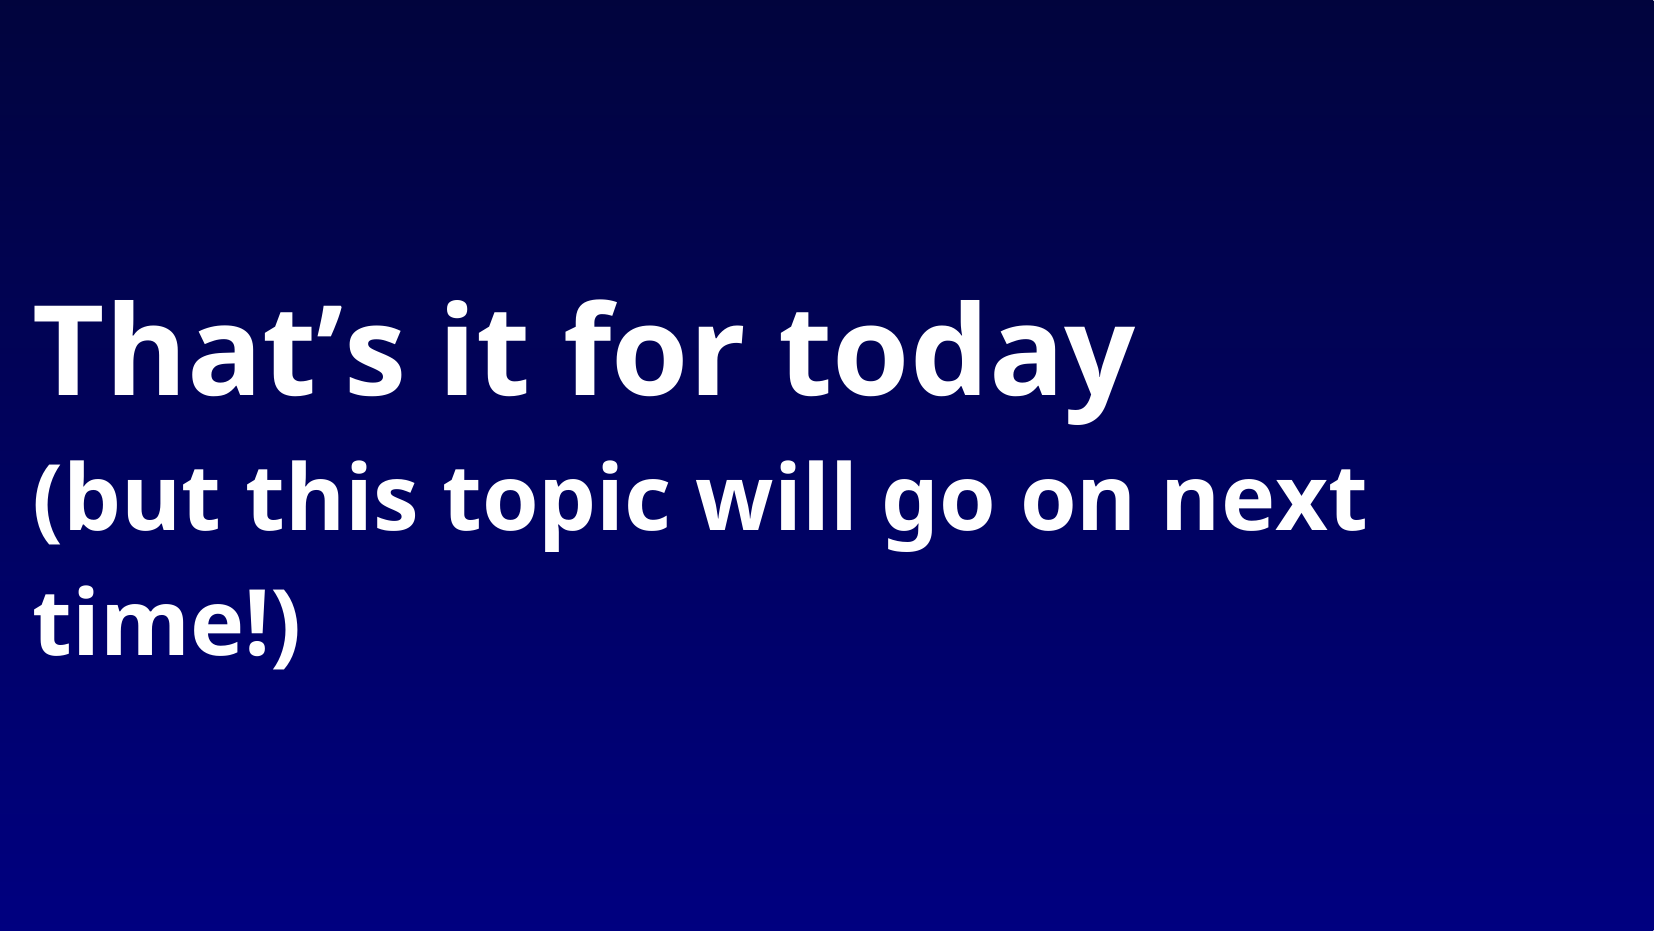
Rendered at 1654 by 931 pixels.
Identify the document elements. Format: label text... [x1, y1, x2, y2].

text_box That’s it for today (but this topic will go on next time!) [32, 261, 1621, 548]
